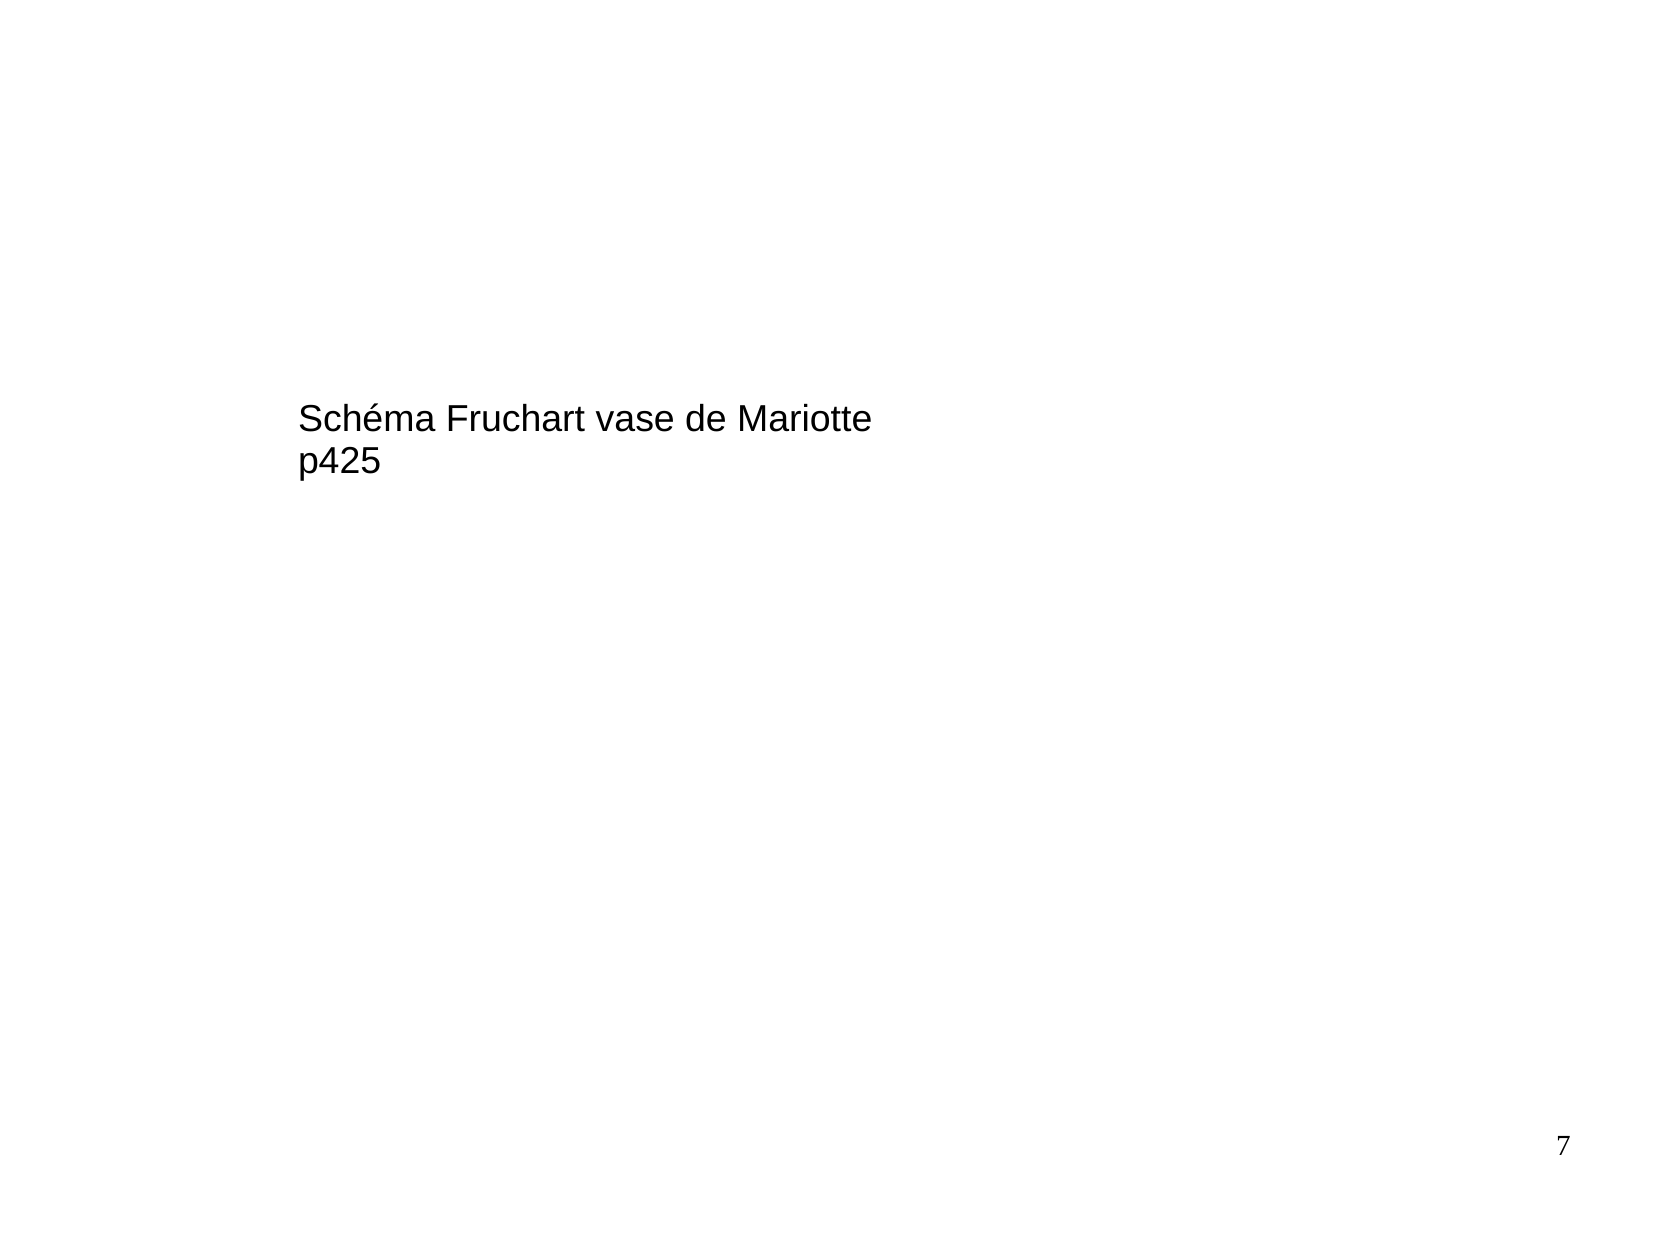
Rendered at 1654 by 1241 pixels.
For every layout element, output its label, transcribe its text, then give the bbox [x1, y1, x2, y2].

text_box Schéma Fruchart vase de Mariotte p425 [283, 389, 898, 489]
